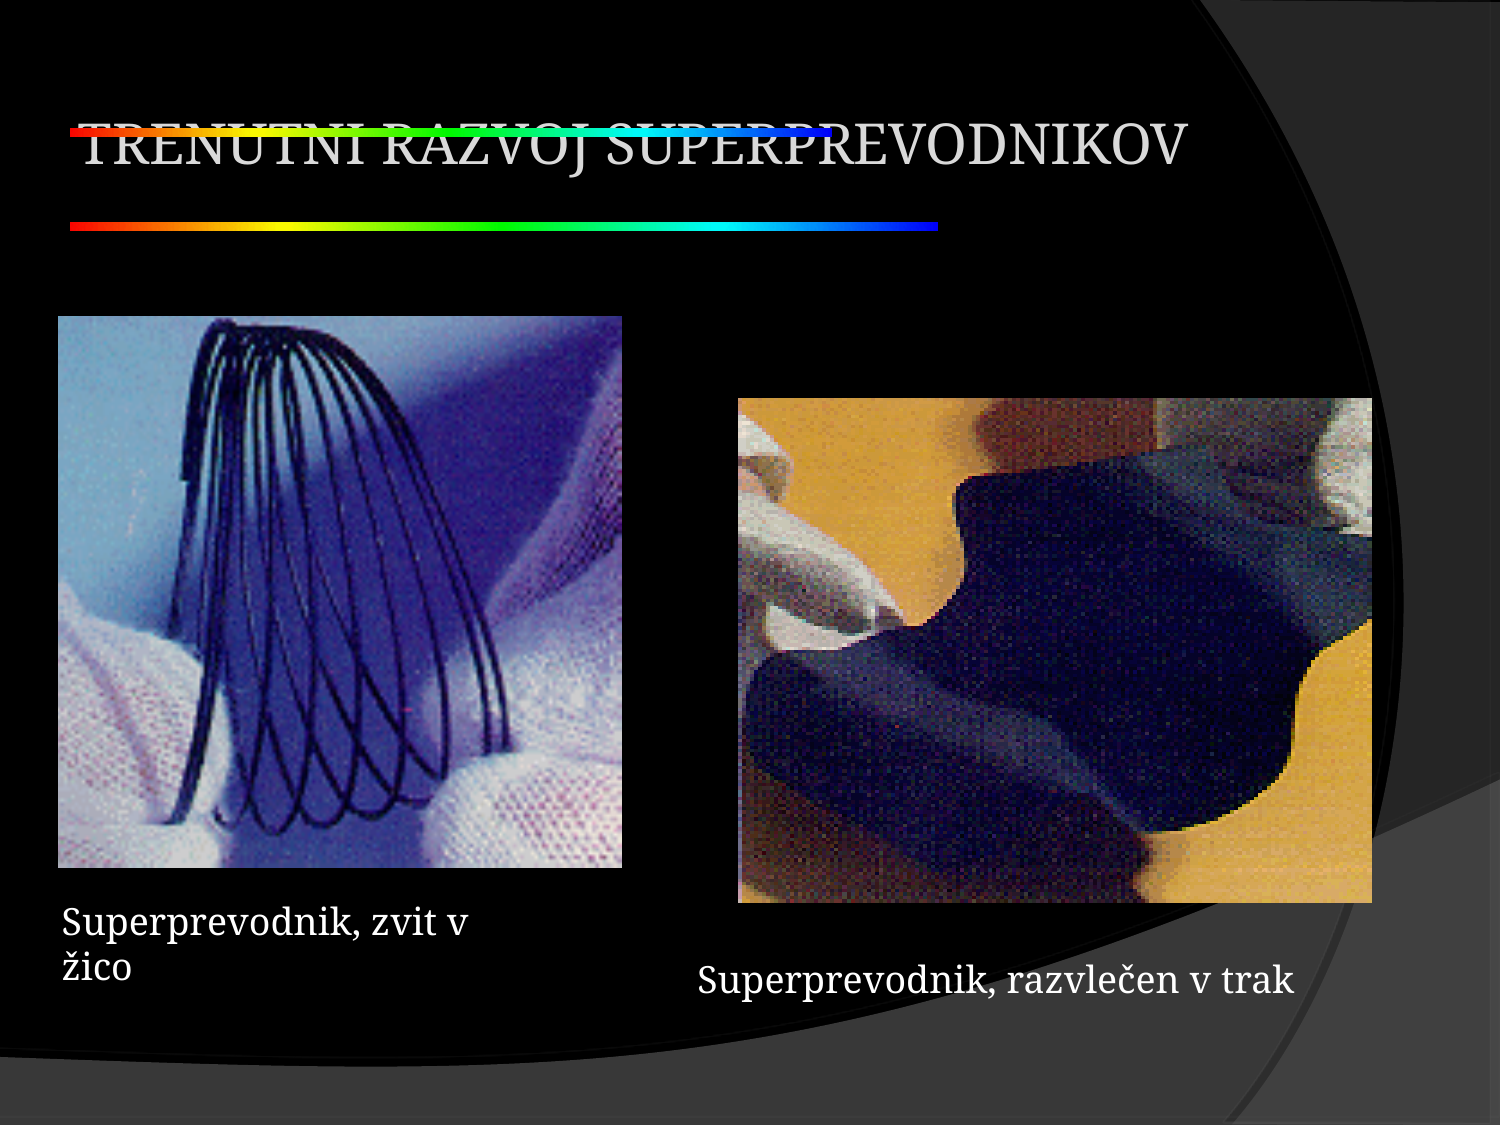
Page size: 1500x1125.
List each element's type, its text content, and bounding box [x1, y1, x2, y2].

picture [58, 316, 622, 868]
picture [709, 128, 832, 137]
title TRENUTNI RAZVOJ SUPERPREVODNIKOV [70, 82, 1296, 270]
picture [798, 222, 938, 231]
text_box Superprevodnik, zvit v žico [46, 890, 551, 996]
picture [738, 398, 1372, 903]
picture [70, 222, 763, 231]
picture [70, 128, 678, 137]
text_box Superprevodnik, razvlečen v trak [682, 949, 1320, 1009]
